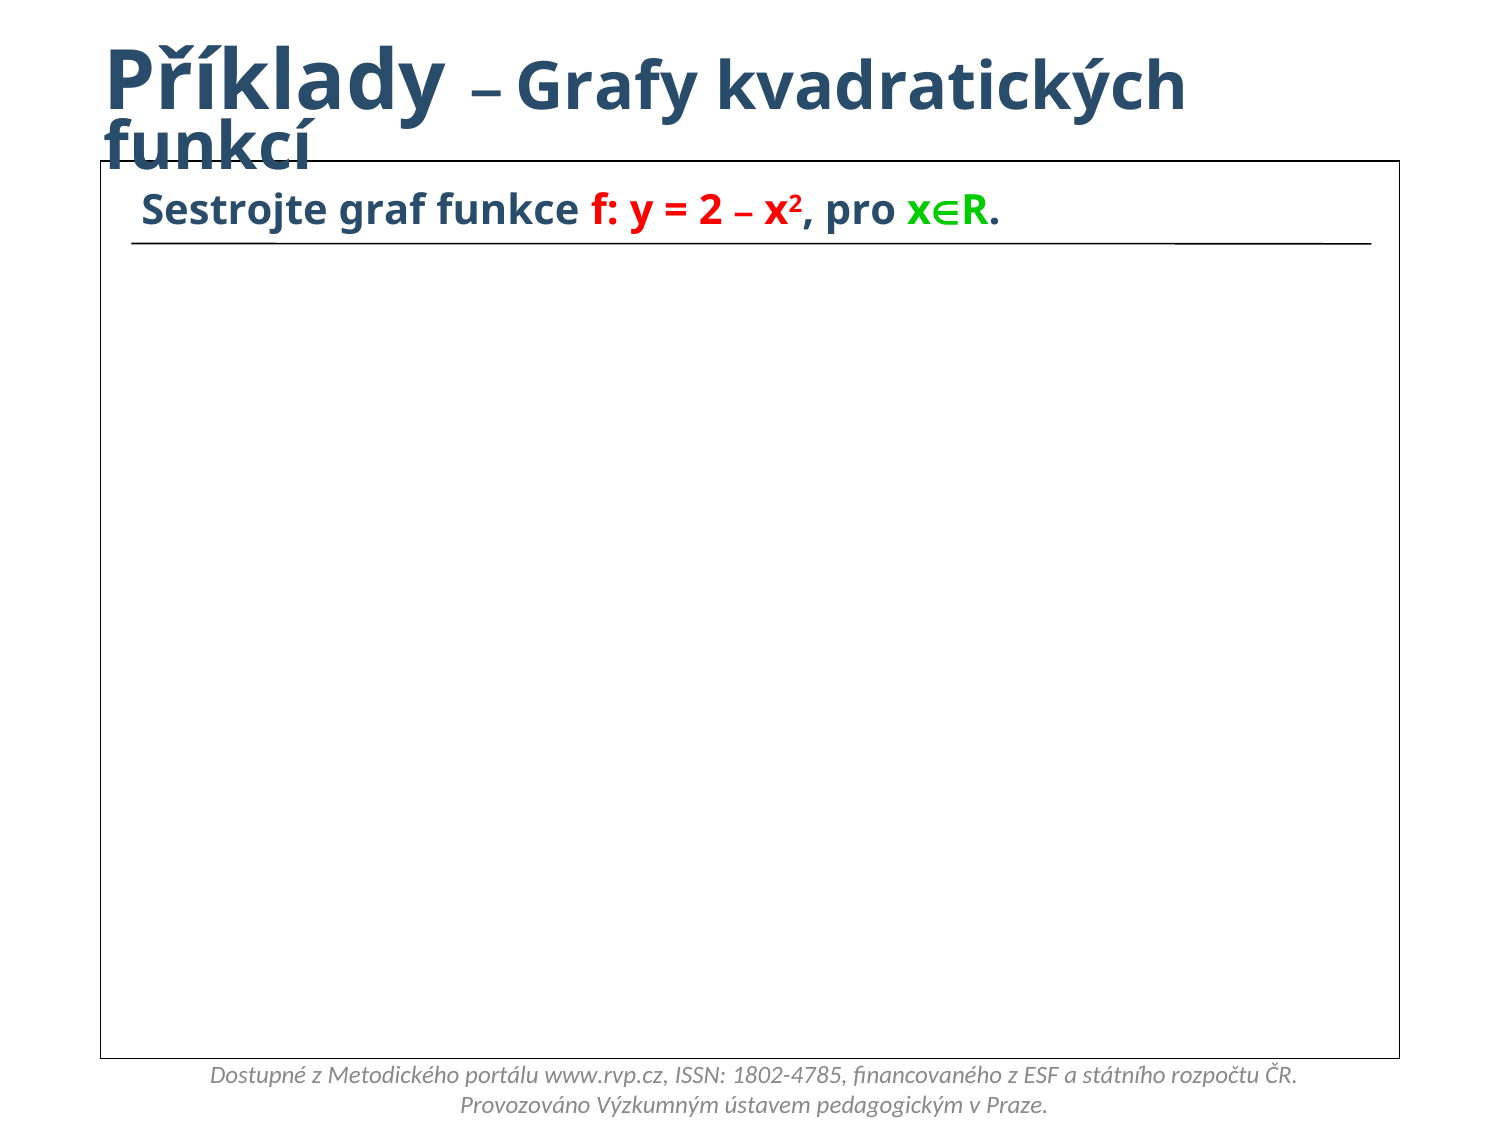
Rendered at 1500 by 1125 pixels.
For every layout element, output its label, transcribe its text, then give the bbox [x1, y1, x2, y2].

title Příklady – Grafy kvadratických funkcí [88, 39, 1414, 190]
text_box Sestrojte graf funkce f: y = 2 – x2, pro xR. [126, 160, 1367, 256]
text_box [100, 190, 1400, 1059]
